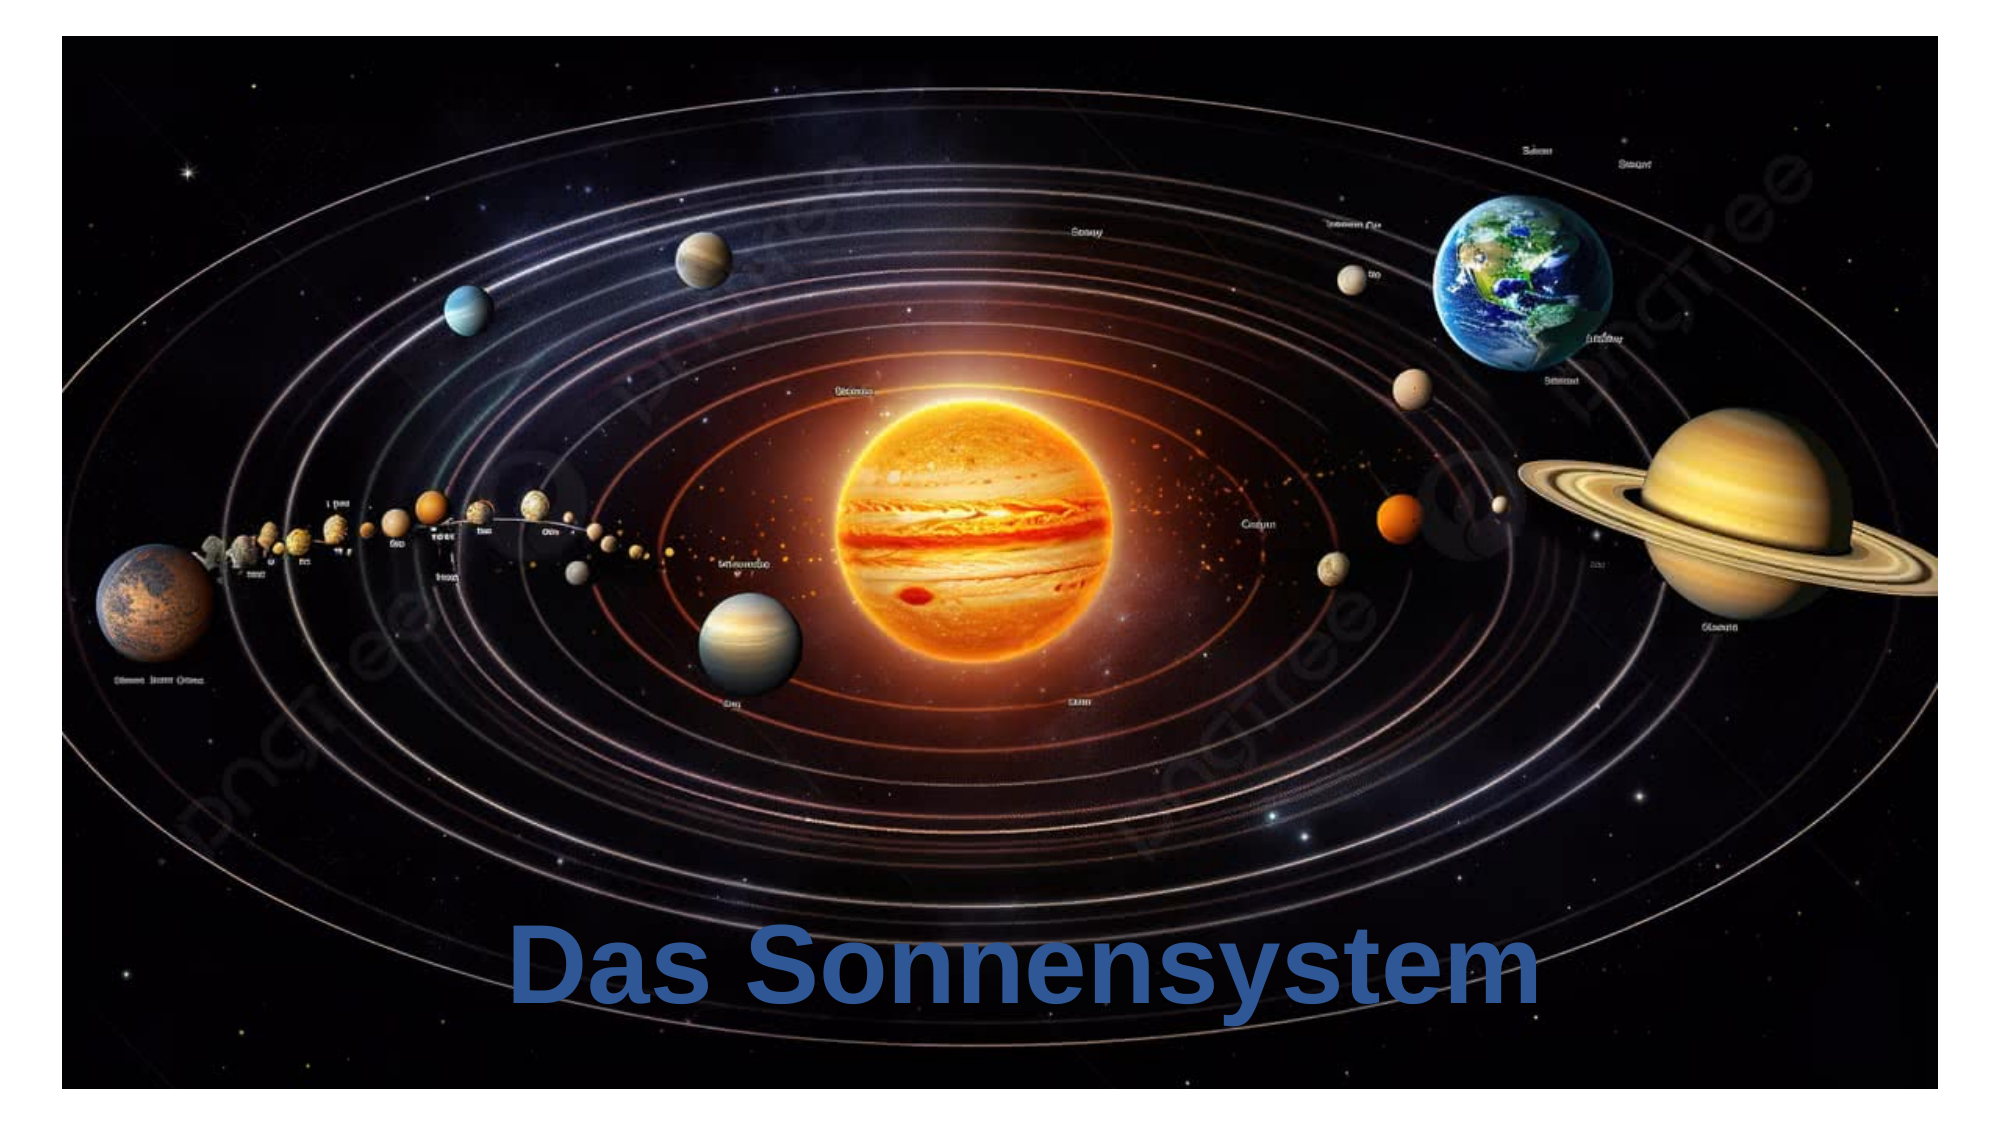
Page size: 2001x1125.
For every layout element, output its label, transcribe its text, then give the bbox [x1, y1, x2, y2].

picture [62, 36, 1938, 1089]
text_box Das Sonnensystem [491, 894, 1560, 1045]
